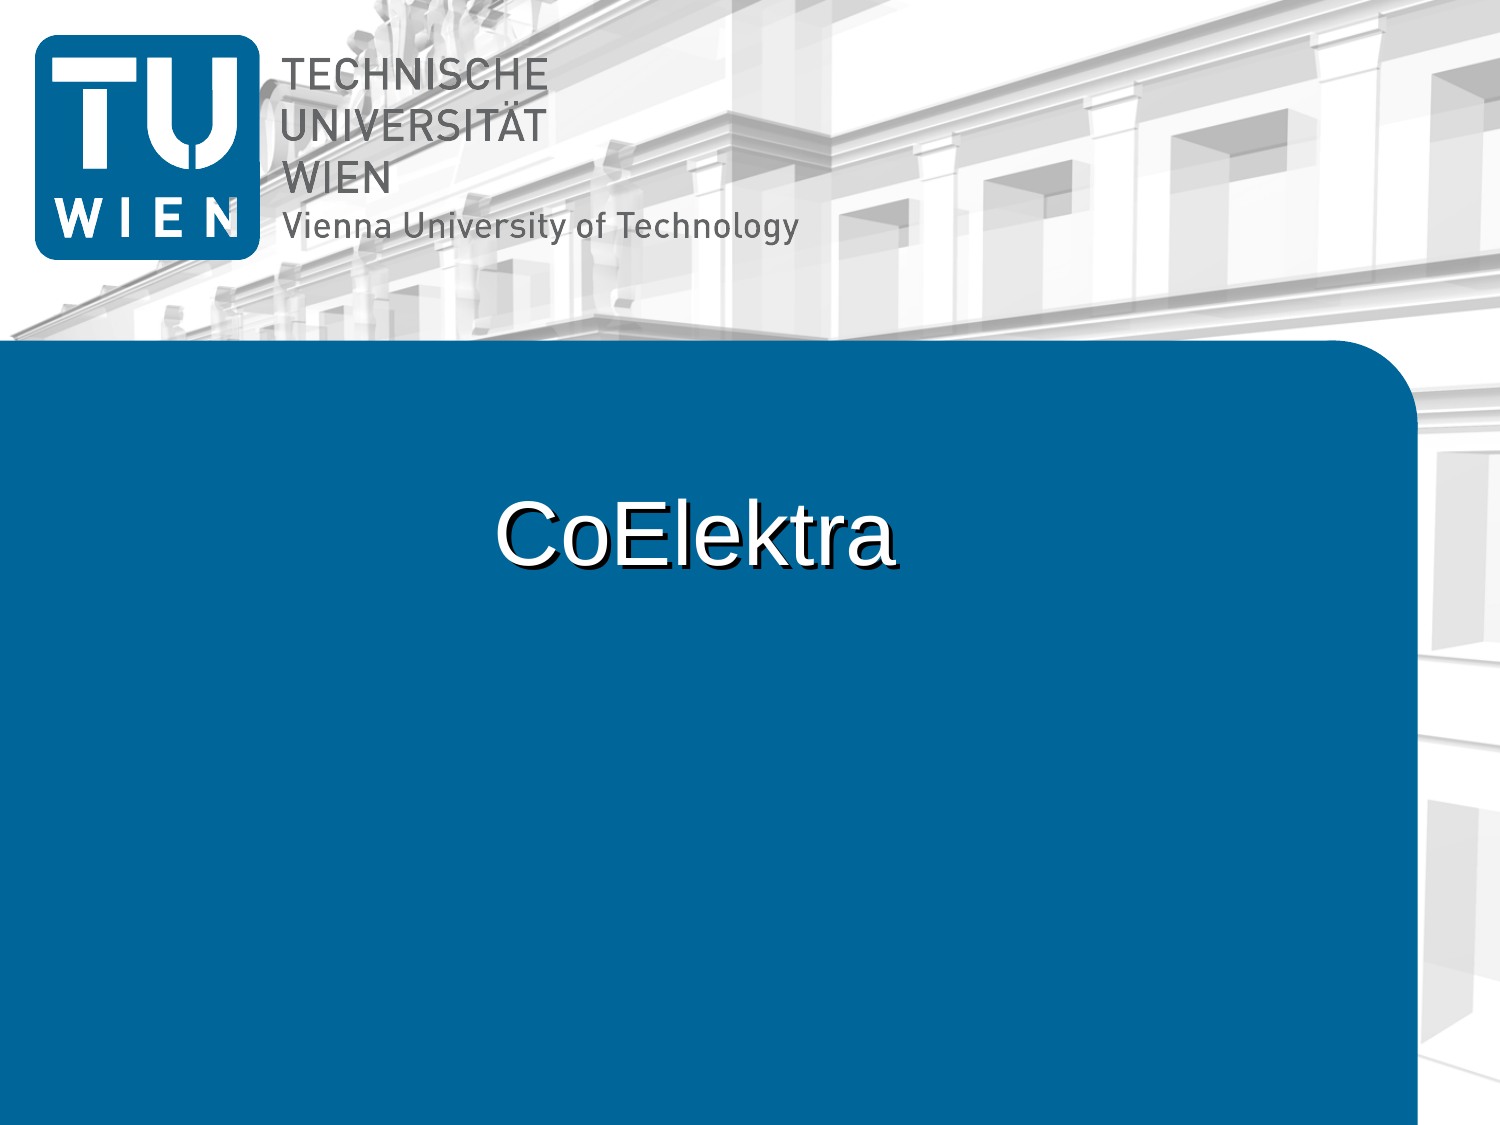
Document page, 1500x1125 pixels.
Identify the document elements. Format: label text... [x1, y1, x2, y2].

title CoElektra [493, 473, 928, 749]
picture [0, 0, 1500, 1125]
